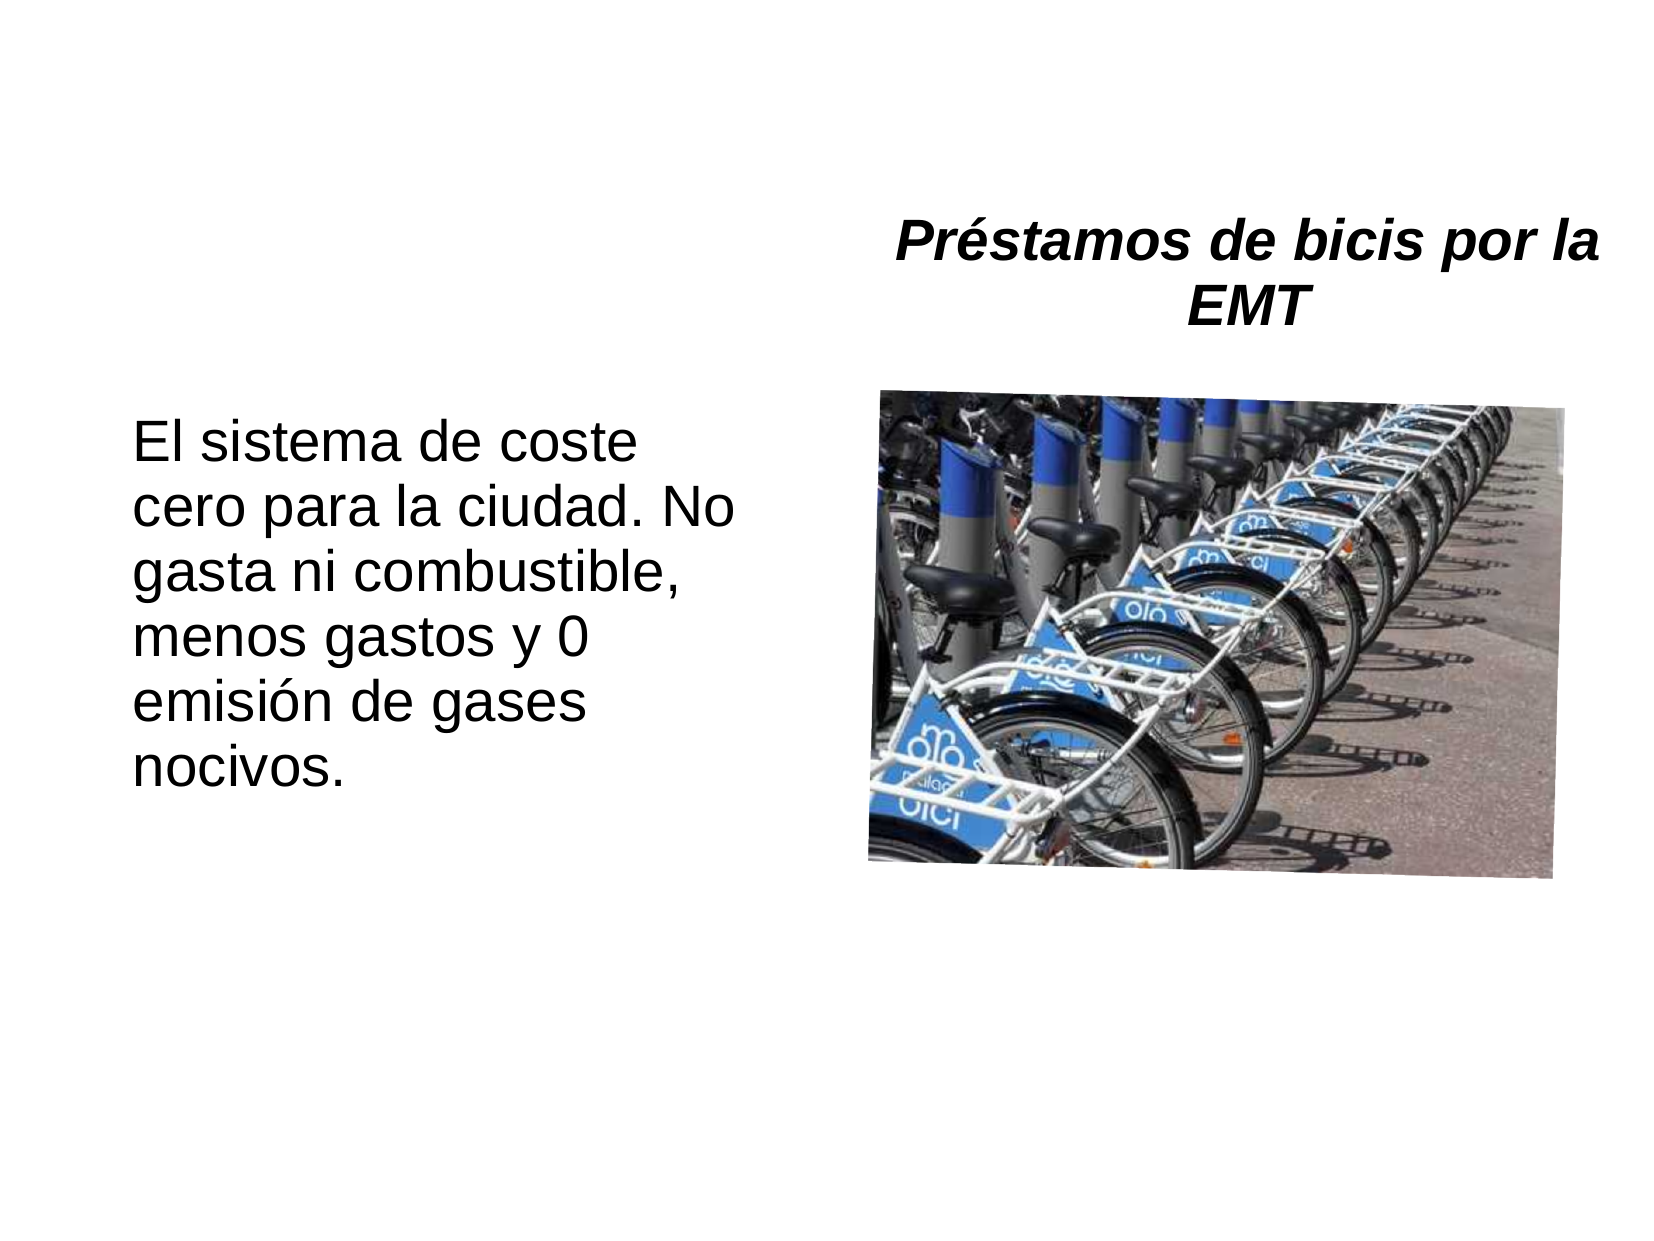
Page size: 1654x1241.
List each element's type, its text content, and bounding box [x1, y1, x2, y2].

text_box El sistema de coste cero para la ciudad. No gasta ni combustible, menos gastos y 0 emisión de gases nocivos. [118, 401, 756, 808]
picture [867, 389, 1565, 880]
text_box Préstamos de bicis por la EMT [867, 200, 1630, 375]
